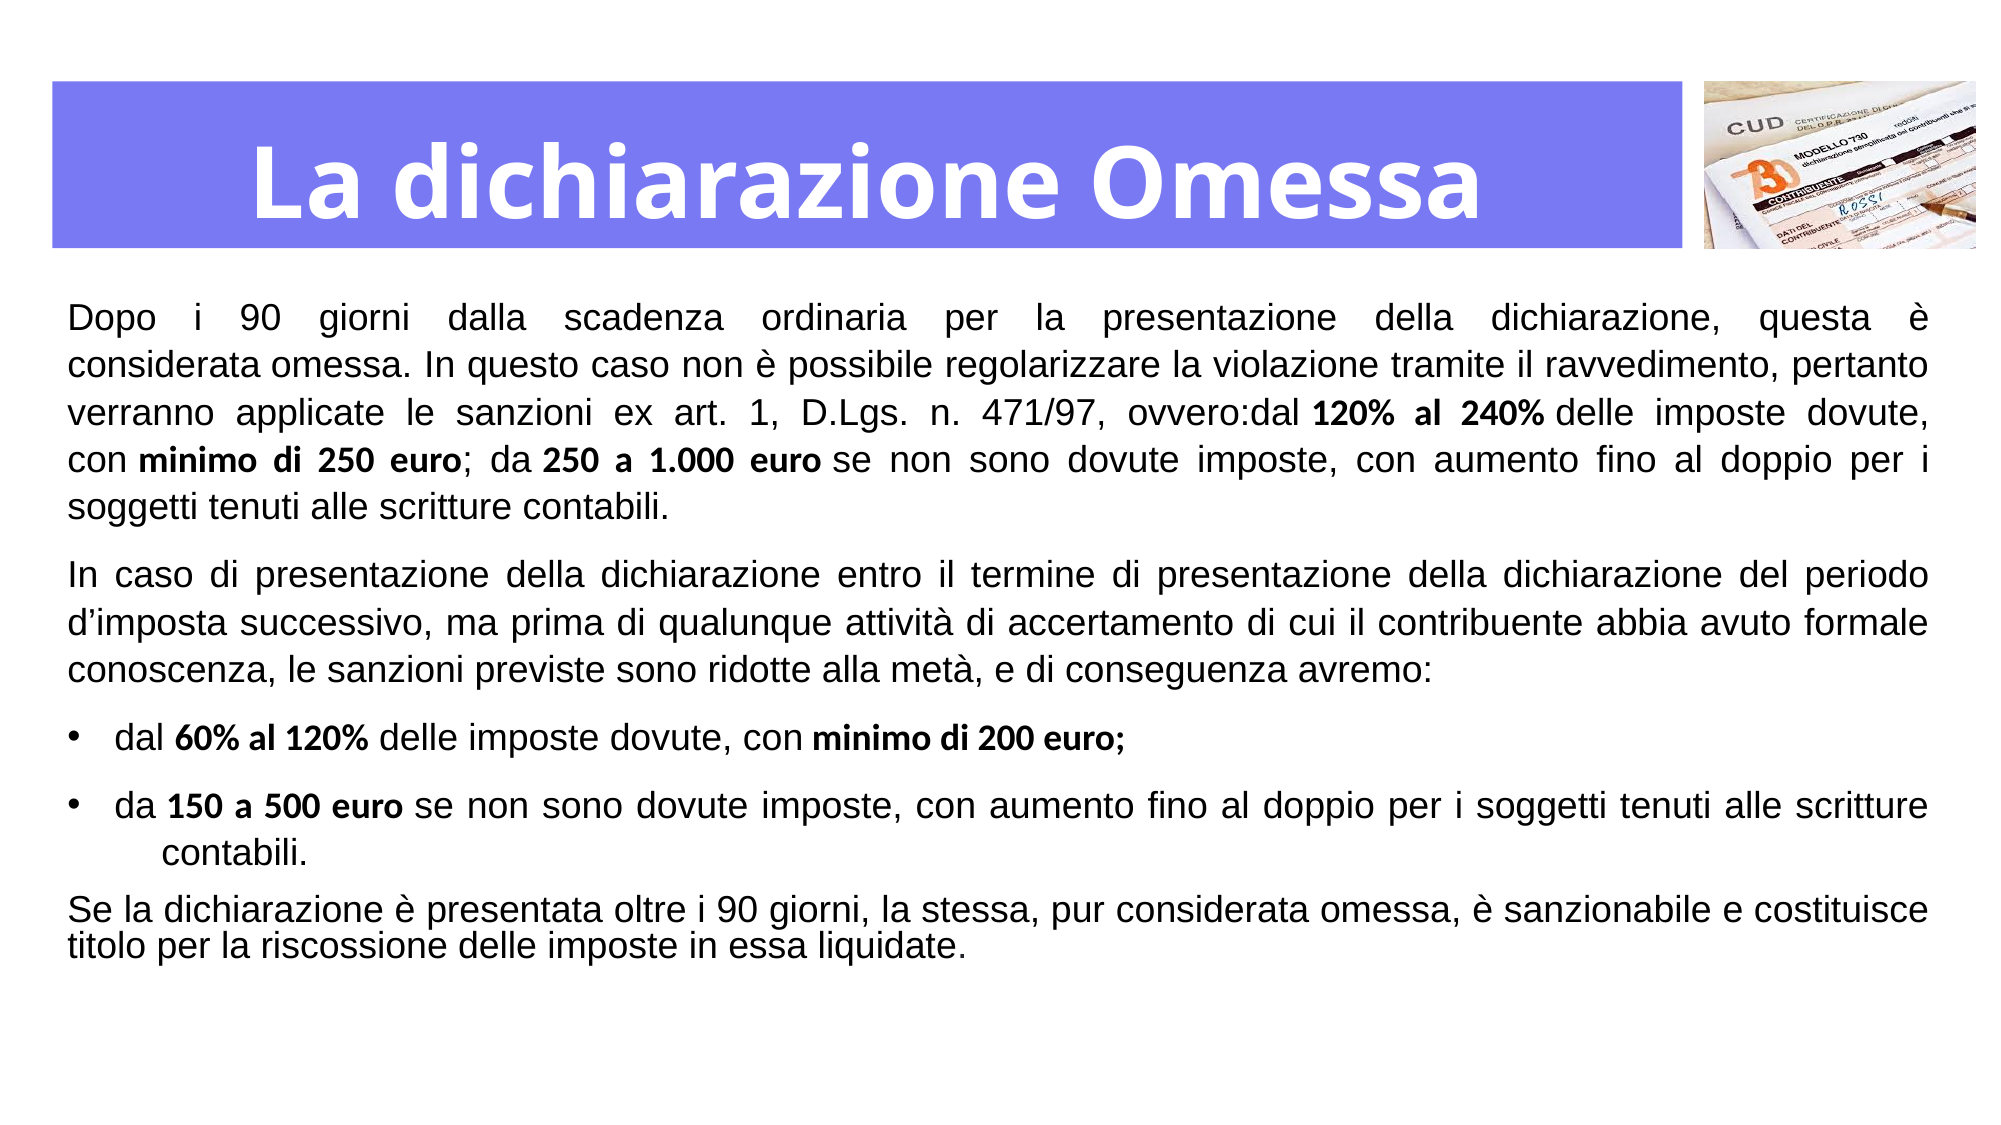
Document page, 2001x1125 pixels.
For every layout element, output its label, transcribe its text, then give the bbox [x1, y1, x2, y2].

title La dichiarazione Omessa [52, 81, 1683, 249]
picture [1704, 81, 1976, 249]
subtitle Dopo i 90 giorni dalla scadenza ordinaria per la presentazione della dichiarazione, questa è considerata omessa. In questo caso non è possibile regolarizzare la violazione tramite il ravvedimento, pertanto verranno applicate le sanzioni ex art. 1, D.Lgs. n. 471/97, ovvero:dal 120% al 240% delle imposte dovute, con minimo di 250 euro; da 250 a 1.000 euro se non sono dovute imposte, con aumento fino al doppio per i soggetti tenuti alle scritture contabili. In caso di presentazione della dichiarazione entro il termine di presentazione della dichiarazione del periodo d’imposta successivo, ma prima di qualunque attività di accertamento di cui il contribuente abbia avuto formale conoscenza, le sanzioni previste sono ridotte alla metà, e di conseguenza avremo: dal 60% al 120% delle imposte dovute, con minimo di 200 euro; da 150 a 500 euro se non sono dovute imposte, con aumento fino al doppio per i soggetti tenuti alle scritture contabili. Se la dichiarazione è presentata oltre i 90 giorni, la stessa, pur considerata omessa, è sanzionabile e costituisce titolo per la riscossione delle imposte in essa liquidate. [52, 283, 1945, 1070]
